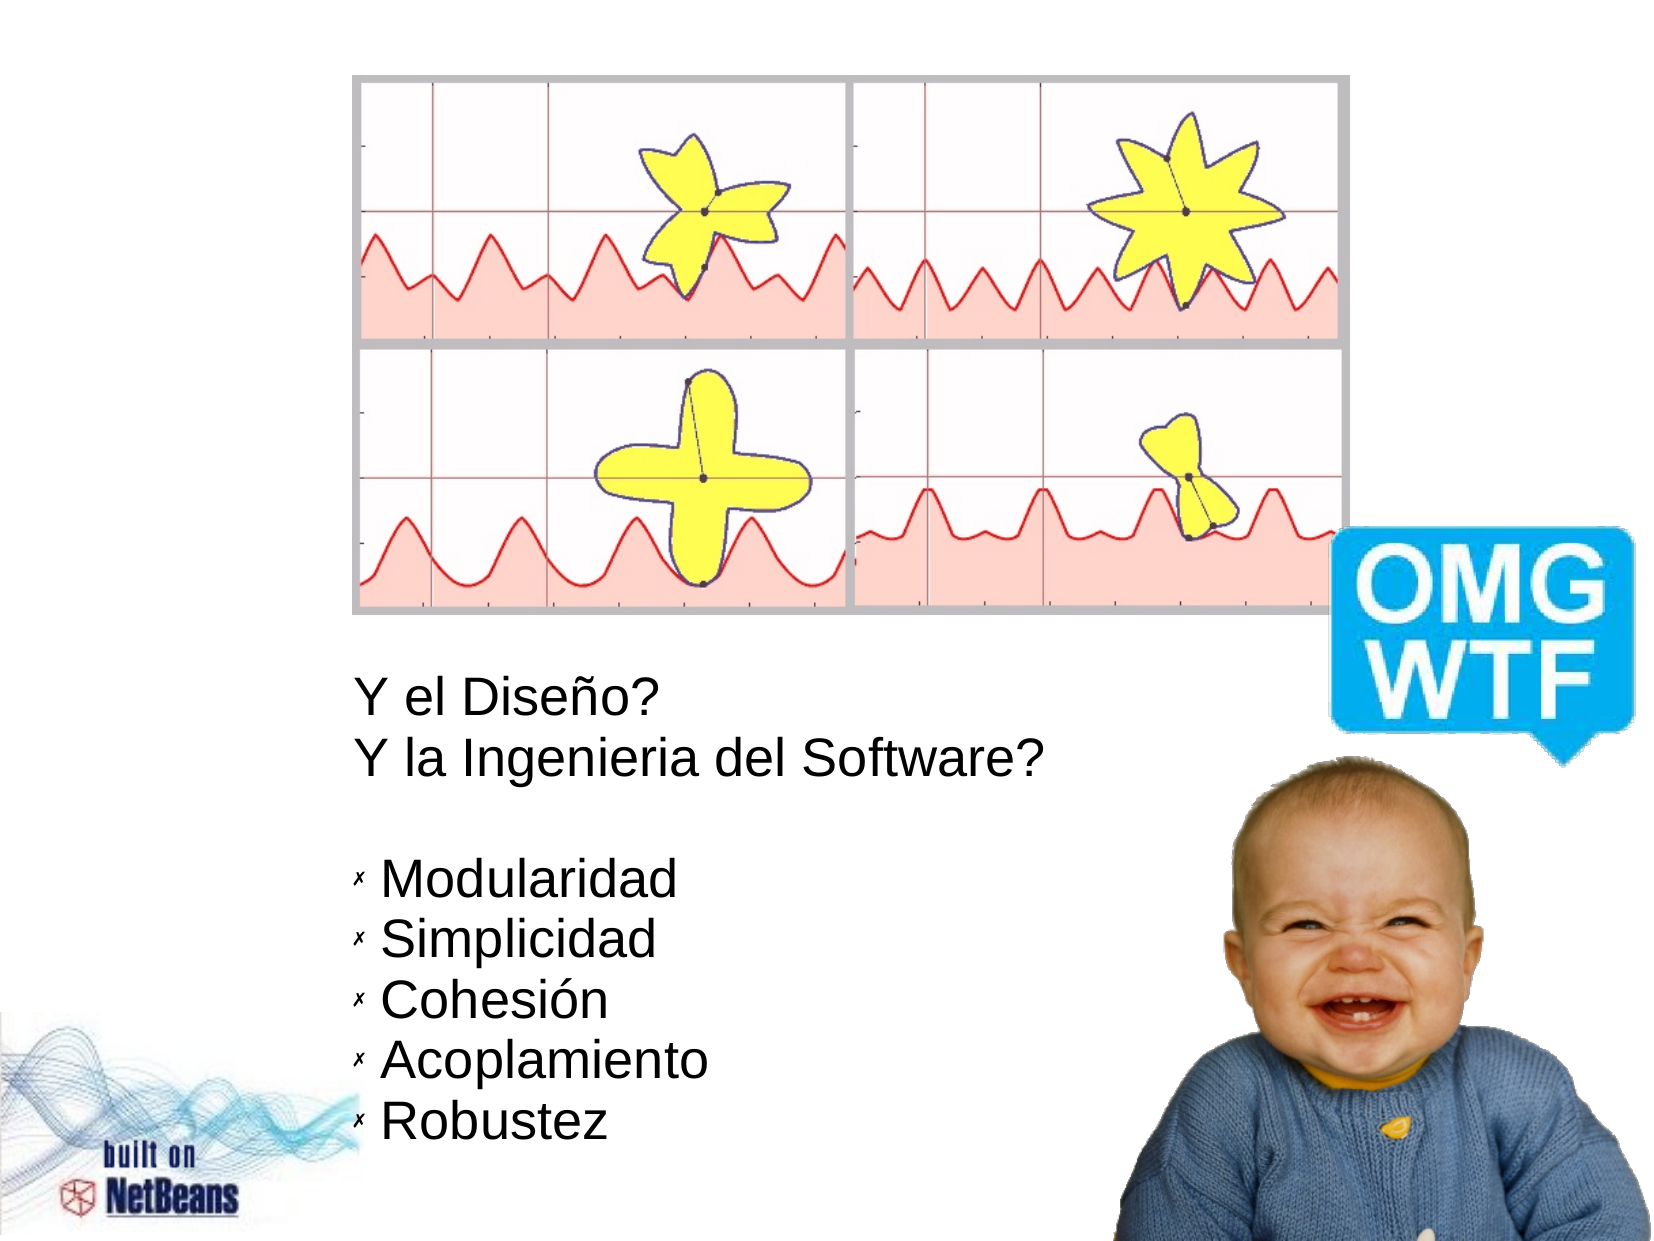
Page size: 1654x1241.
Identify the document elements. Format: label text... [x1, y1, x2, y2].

text_box Y el Diseño? Y la Ingenieria del Software? Modularidad Simplicidad Cohesión Acoplamiento Robustez [339, 659, 1113, 1201]
picture [0, 1012, 364, 1235]
picture [352, 75, 1651, 1241]
